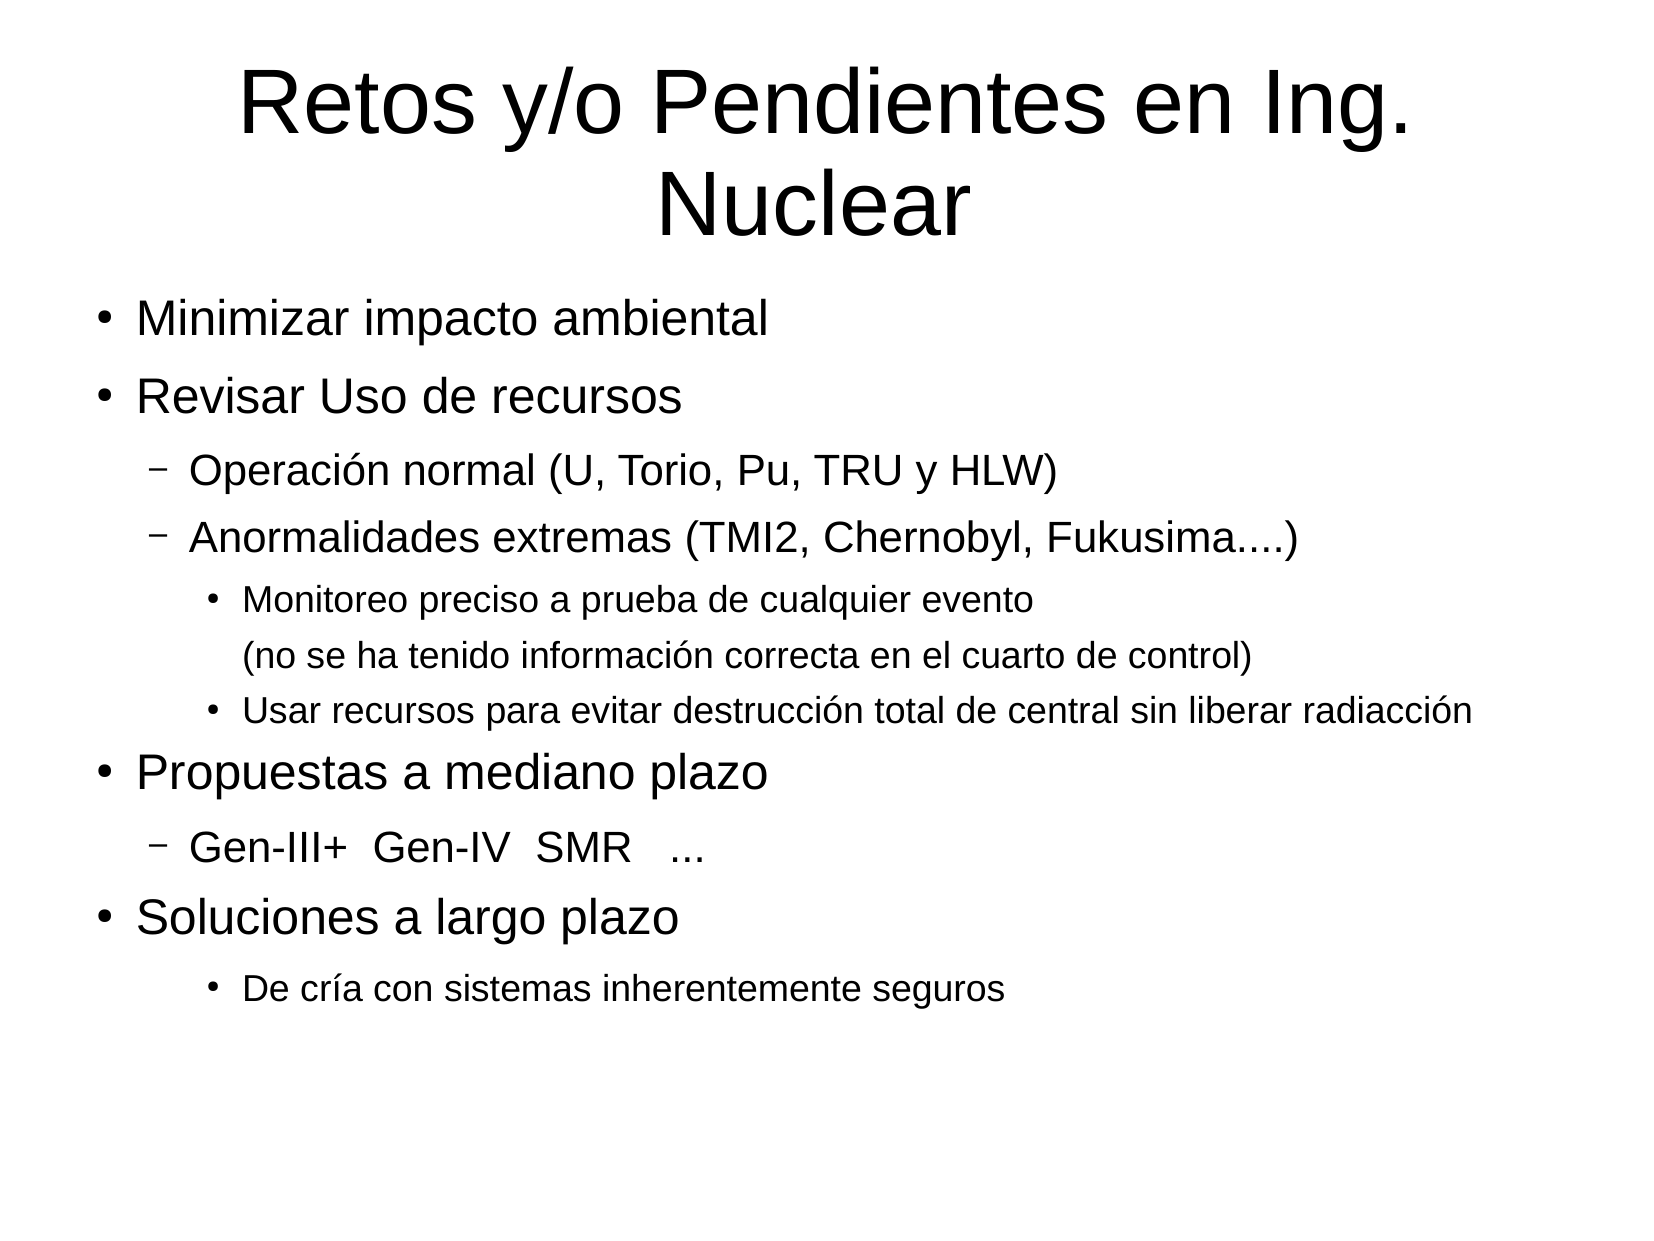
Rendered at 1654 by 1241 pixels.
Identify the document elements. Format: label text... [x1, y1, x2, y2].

title Retos y/o Pendientes en Ing. Nuclear [82, 49, 1571, 257]
list Minimizar impacto ambiental Revisar Uso de recursos Operación normal (U, Torio, Pu, TRU y HLW) Anormalidades extremas (TMI2, Chernobyl, Fukusima....) Monitoreo preciso a prueba de cualquier evento (no se ha tenido información correcta en el cuarto de control) Usar recursos para evitar destrucción total de central sin liberar radiacción Propuestas a mediano plazo Gen-III+ Gen-IV SMR ... Soluciones a largo plazo De cría con sistemas inherentemente seguros [82, 290, 1571, 1010]
